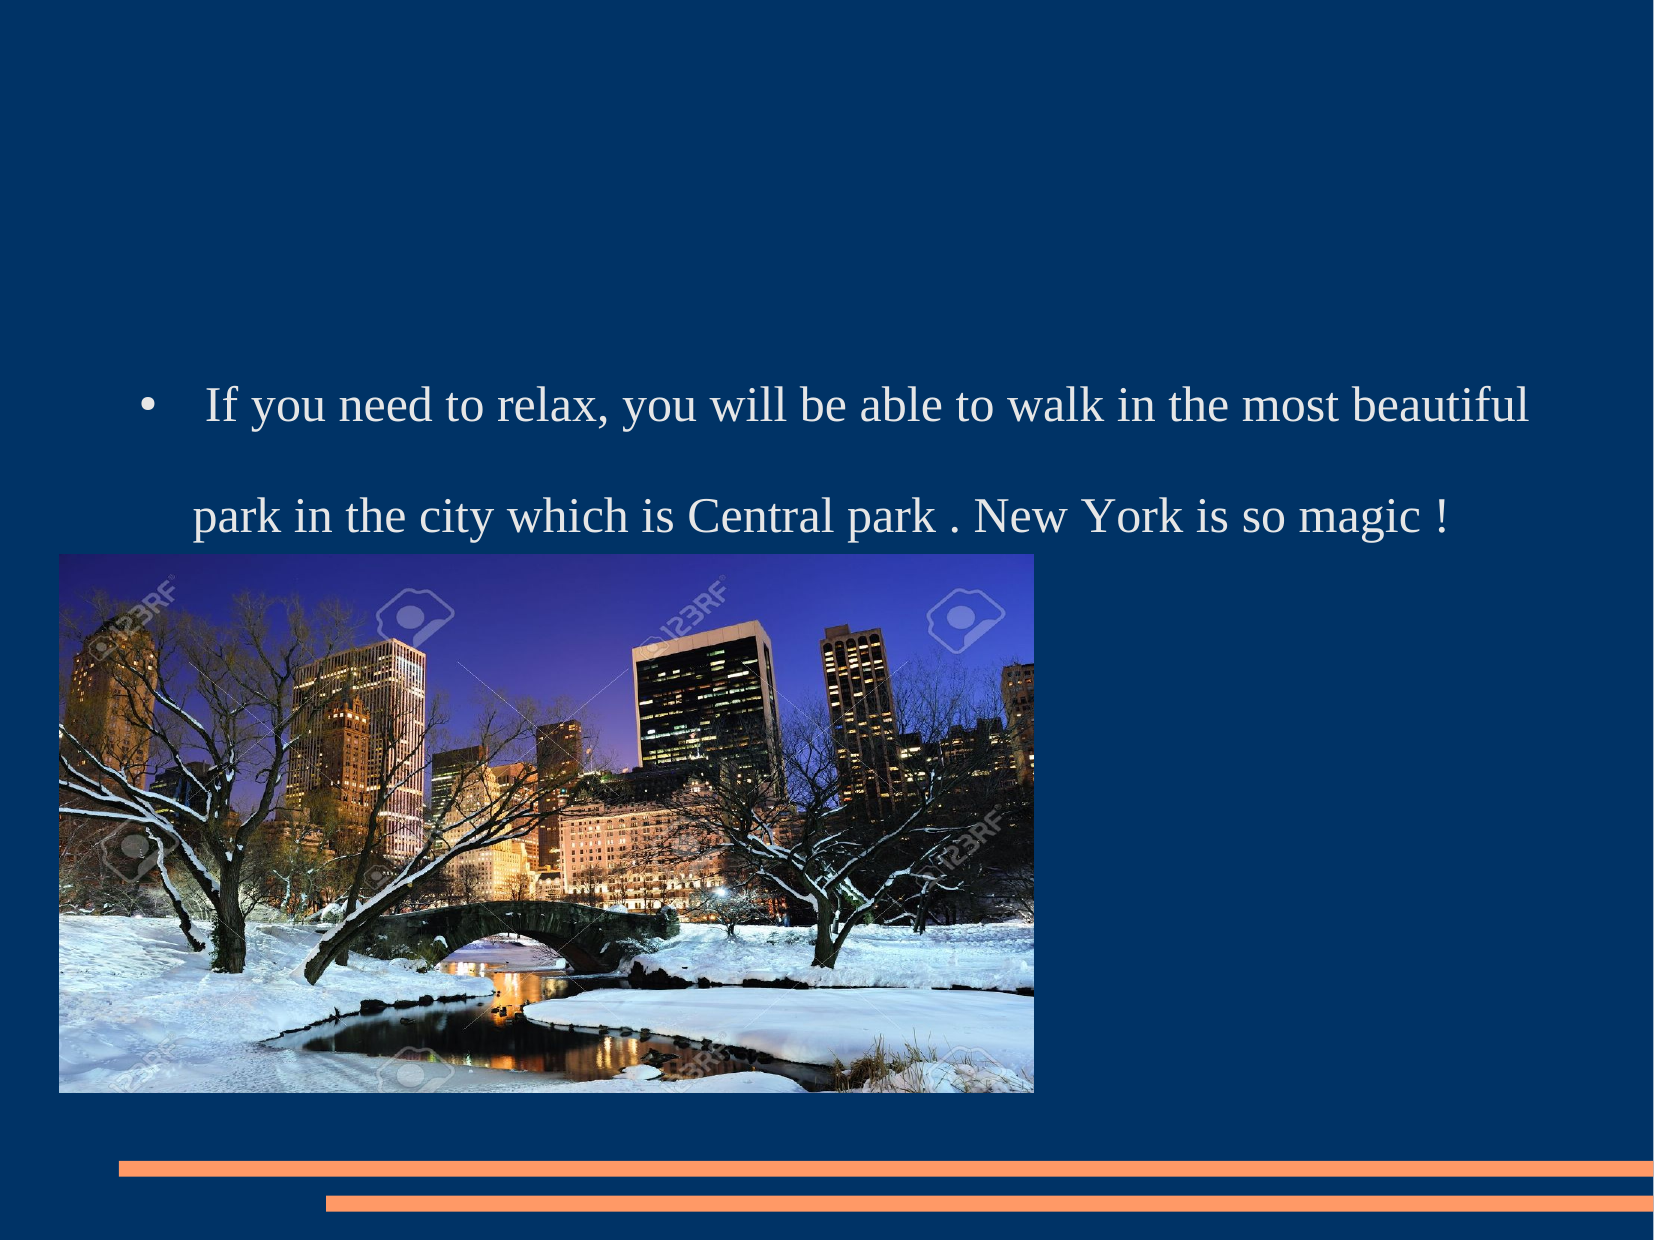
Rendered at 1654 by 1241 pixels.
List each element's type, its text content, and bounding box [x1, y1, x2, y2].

list If you need to relax, you will be able to walk in the most beautiful park in the city which is Central park . New York is so magic ! [121, 322, 1561, 1132]
picture [59, 554, 1034, 1093]
